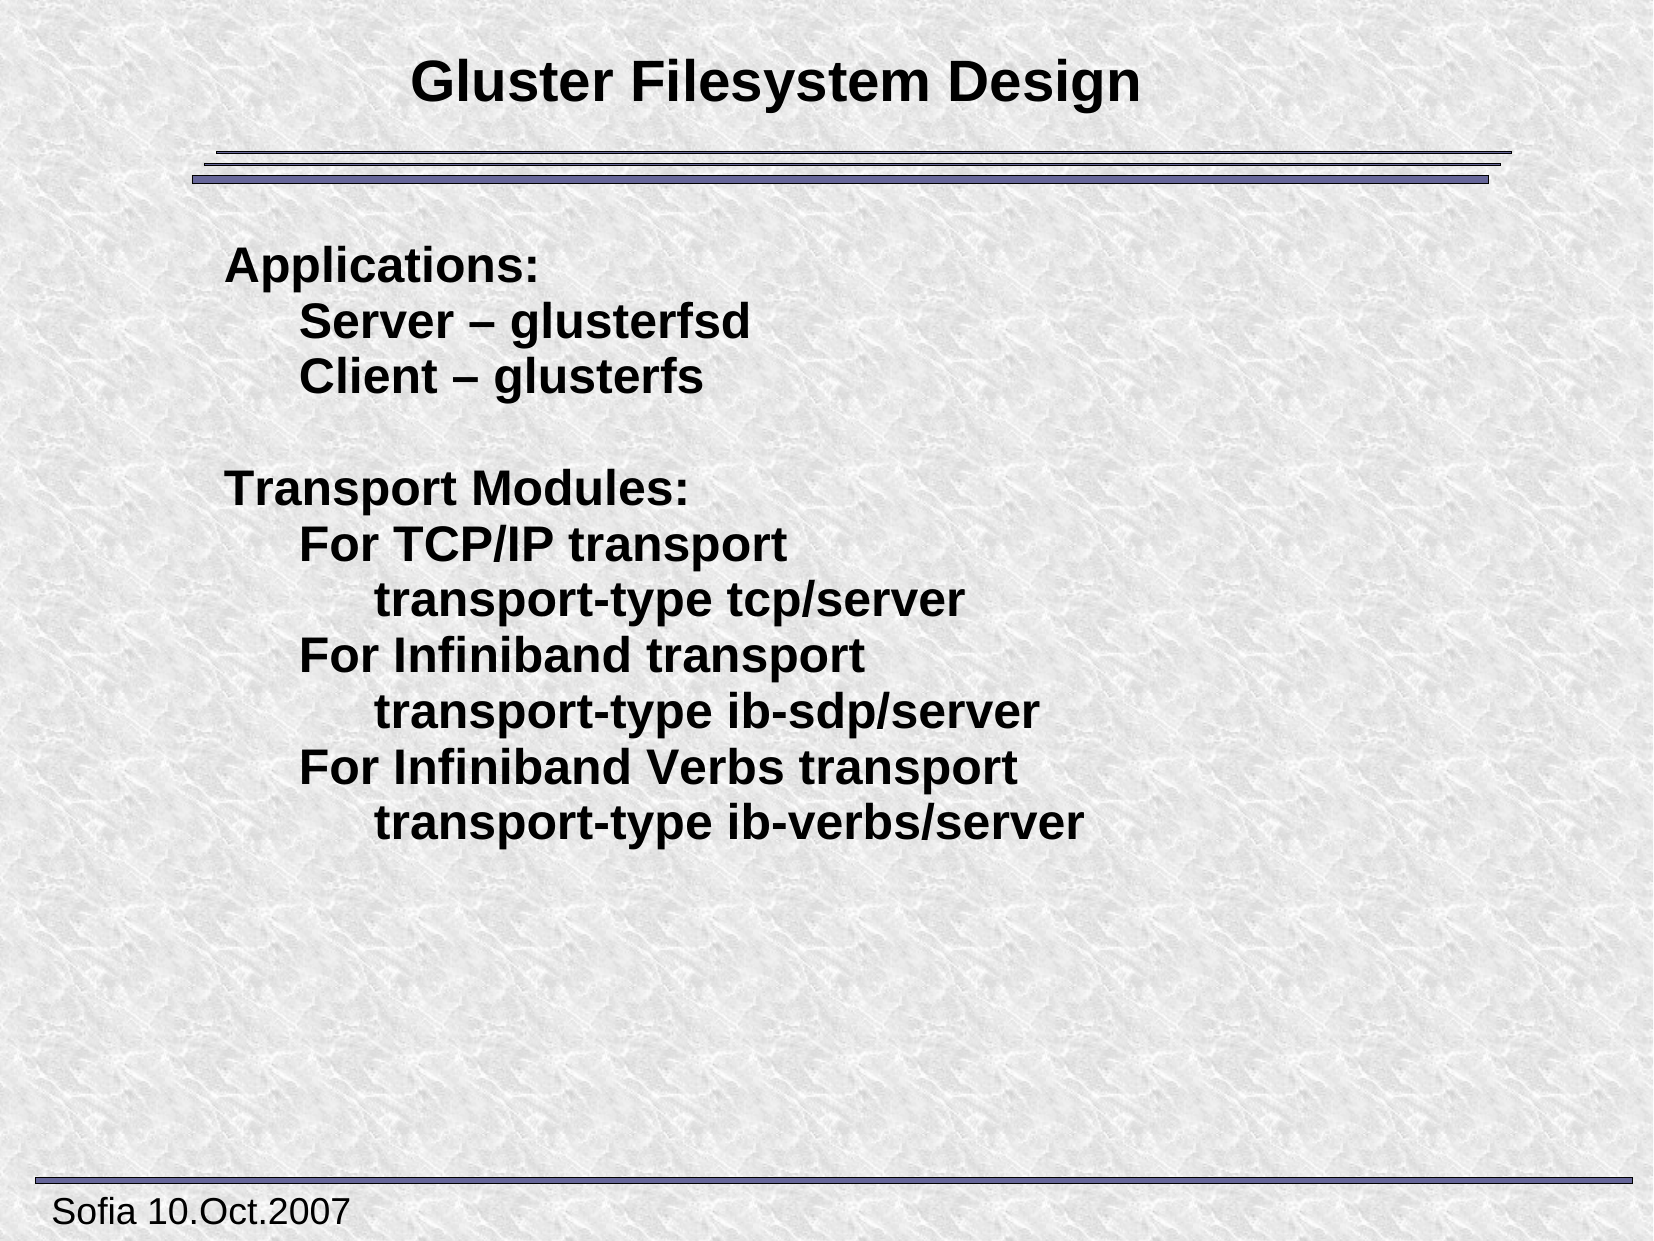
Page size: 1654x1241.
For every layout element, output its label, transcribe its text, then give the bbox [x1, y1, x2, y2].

text_box [35, 1177, 1633, 1184]
picture [0, 0, 1654, 1241]
text_box Gluster Filesystem Design [395, 41, 1211, 125]
text_box Applications: Server – glusterfsd Client – glusterfs Transport Modules: For TCP/IP transport transport-type tcp/server For Infiniband transport transport-type ib-sdp/server For Infiniband Verbs transport transport-type ib-verbs/server [209, 229, 1207, 1003]
text_box [192, 175, 1489, 184]
text_box Sofia 10.Oct.2007 [36, 1183, 389, 1241]
